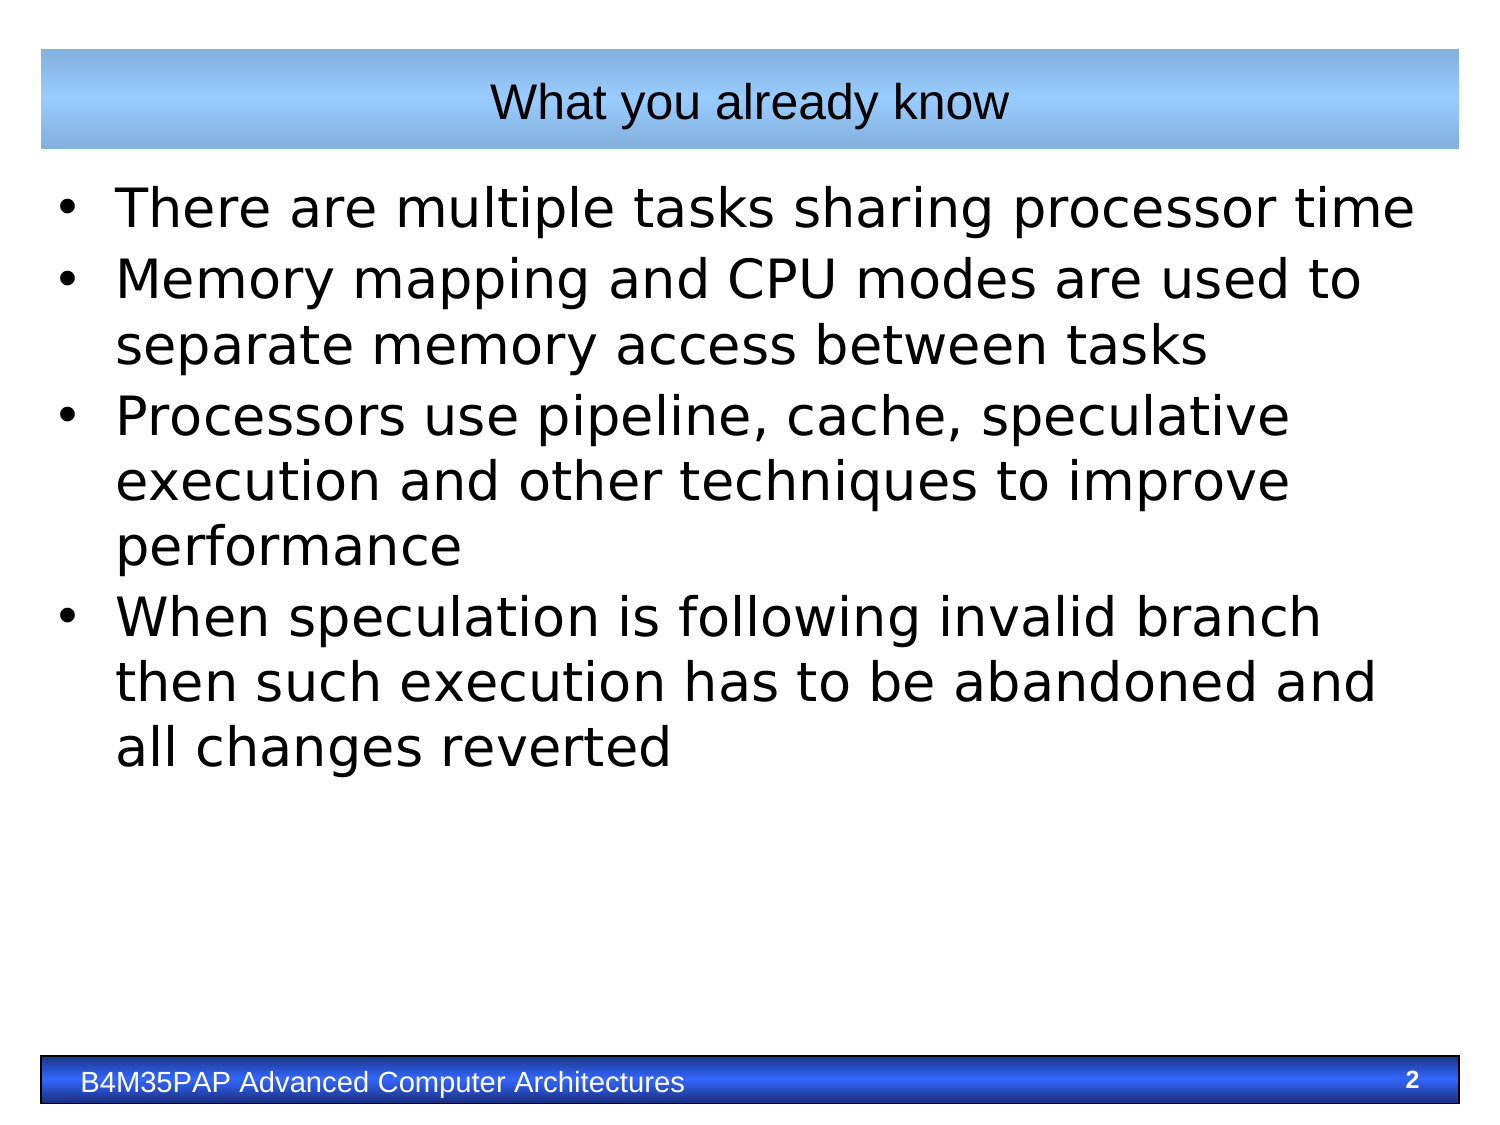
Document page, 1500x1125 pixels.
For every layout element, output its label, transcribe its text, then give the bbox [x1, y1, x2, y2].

title What you already know [41, 49, 1459, 149]
list There are multiple tasks sharing processor time Memory mapping and CPU modes are used to separate memory access between tasks Processors use pipeline, cache, speculative execution and other techniques to improve performance When speculation is following invalid branch then such execution has to be abandoned and all changes reverted [44, 166, 1458, 1045]
